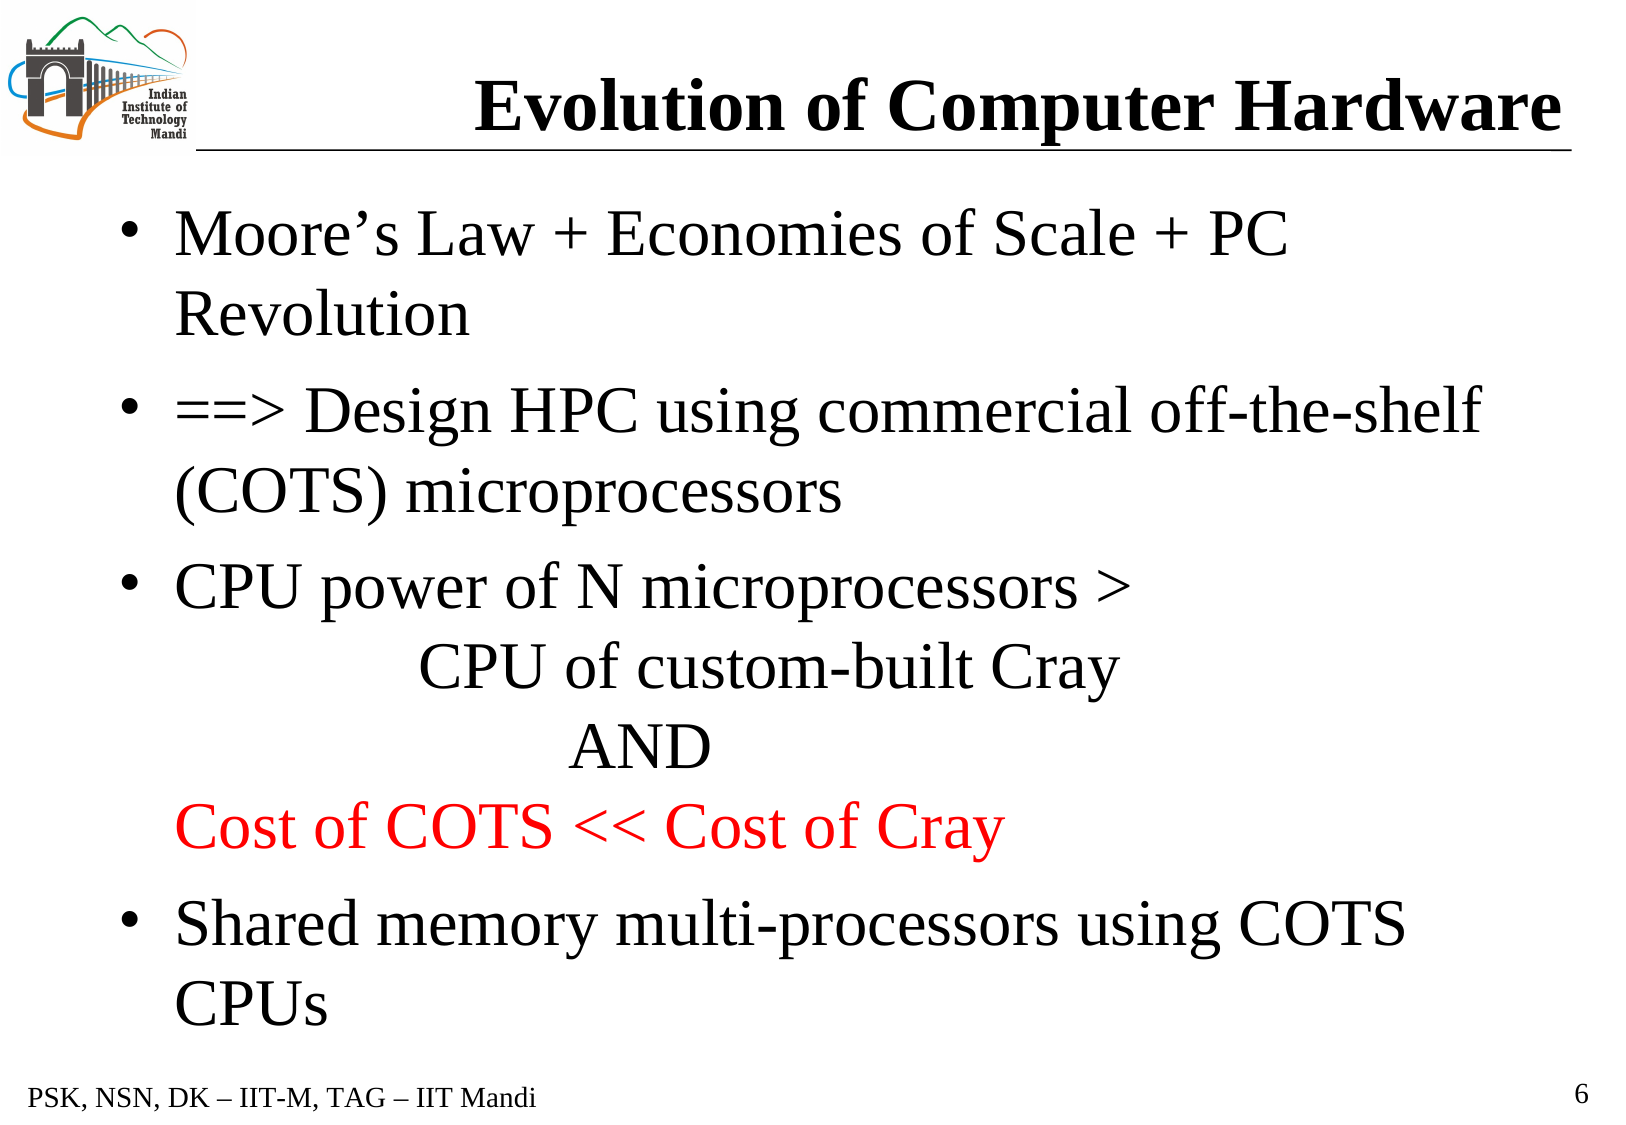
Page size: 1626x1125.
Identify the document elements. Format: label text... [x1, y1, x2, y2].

picture [1, 0, 196, 156]
title Evolution of Computer Hardware [60, 36, 1564, 165]
list Moore’s Law + Economies of Scale + PC Revolution ==> Design HPC using commercial off-the-shelf (COTS) microprocessors CPU power of N microprocessors > CPU of custom-built Cray AND Cost of COTS << Cost of Cray Shared memory multi-processors using COTS CPUs [118, 188, 1524, 1025]
